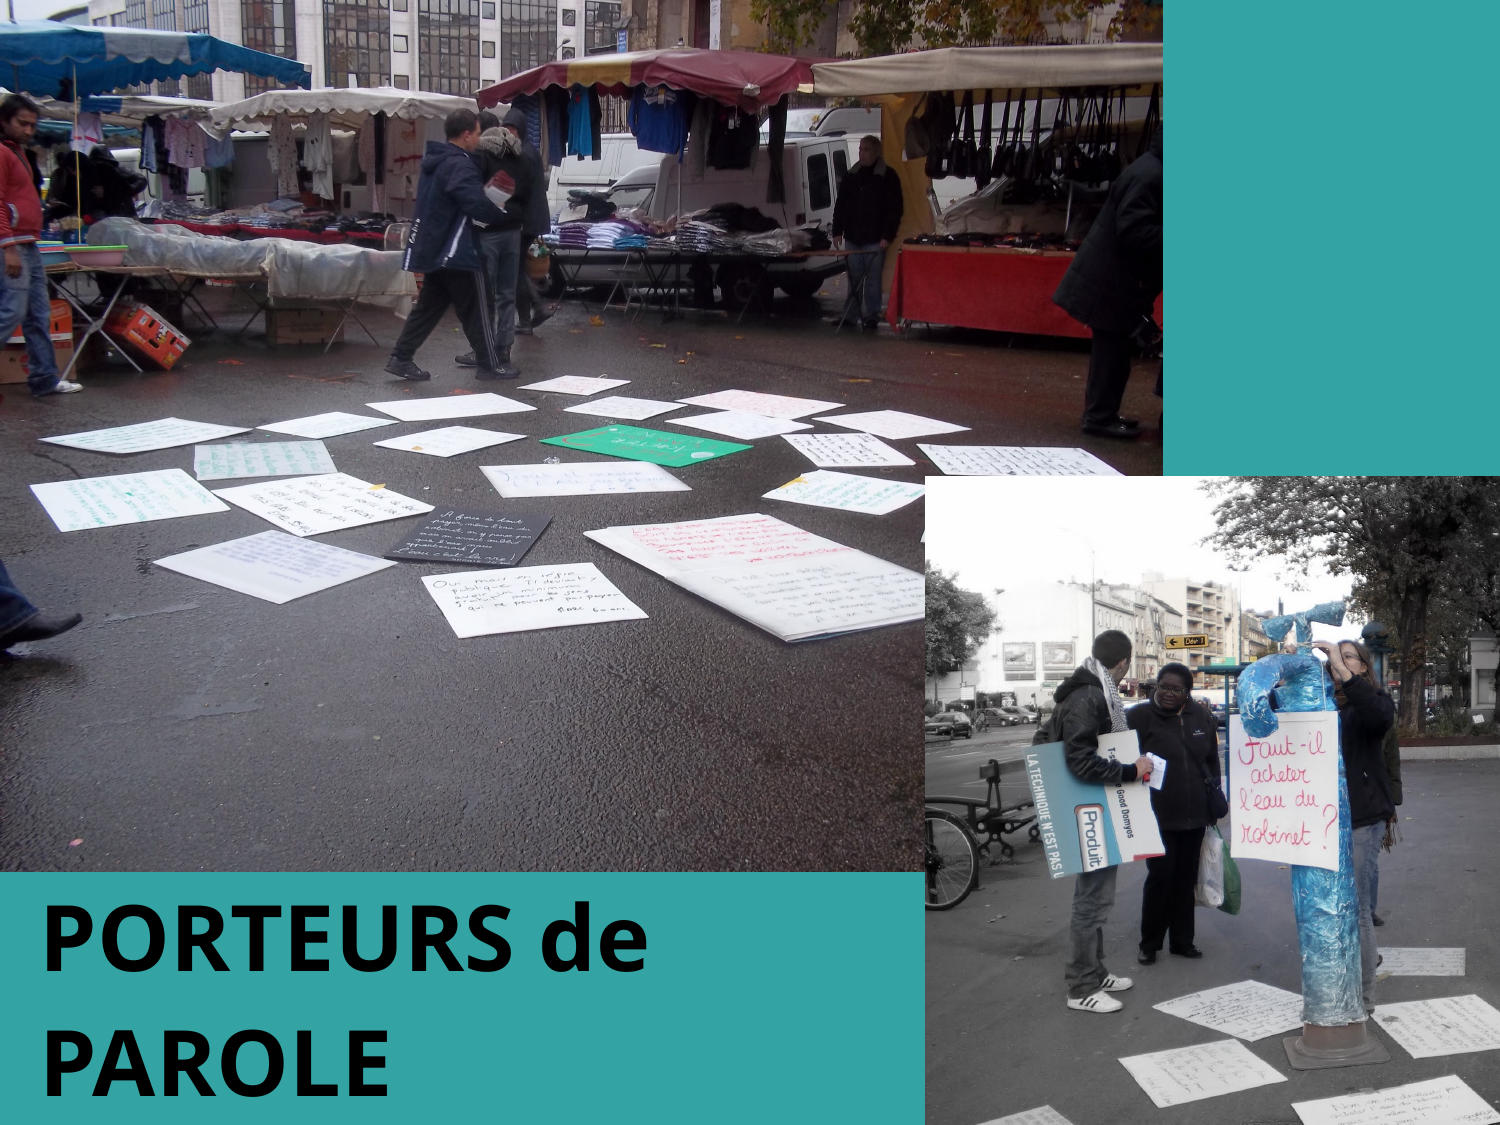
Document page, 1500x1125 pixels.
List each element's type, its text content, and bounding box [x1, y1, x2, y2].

picture [0, 0, 1500, 1125]
text_box PORTEURS de PAROLE [24, 849, 838, 1123]
